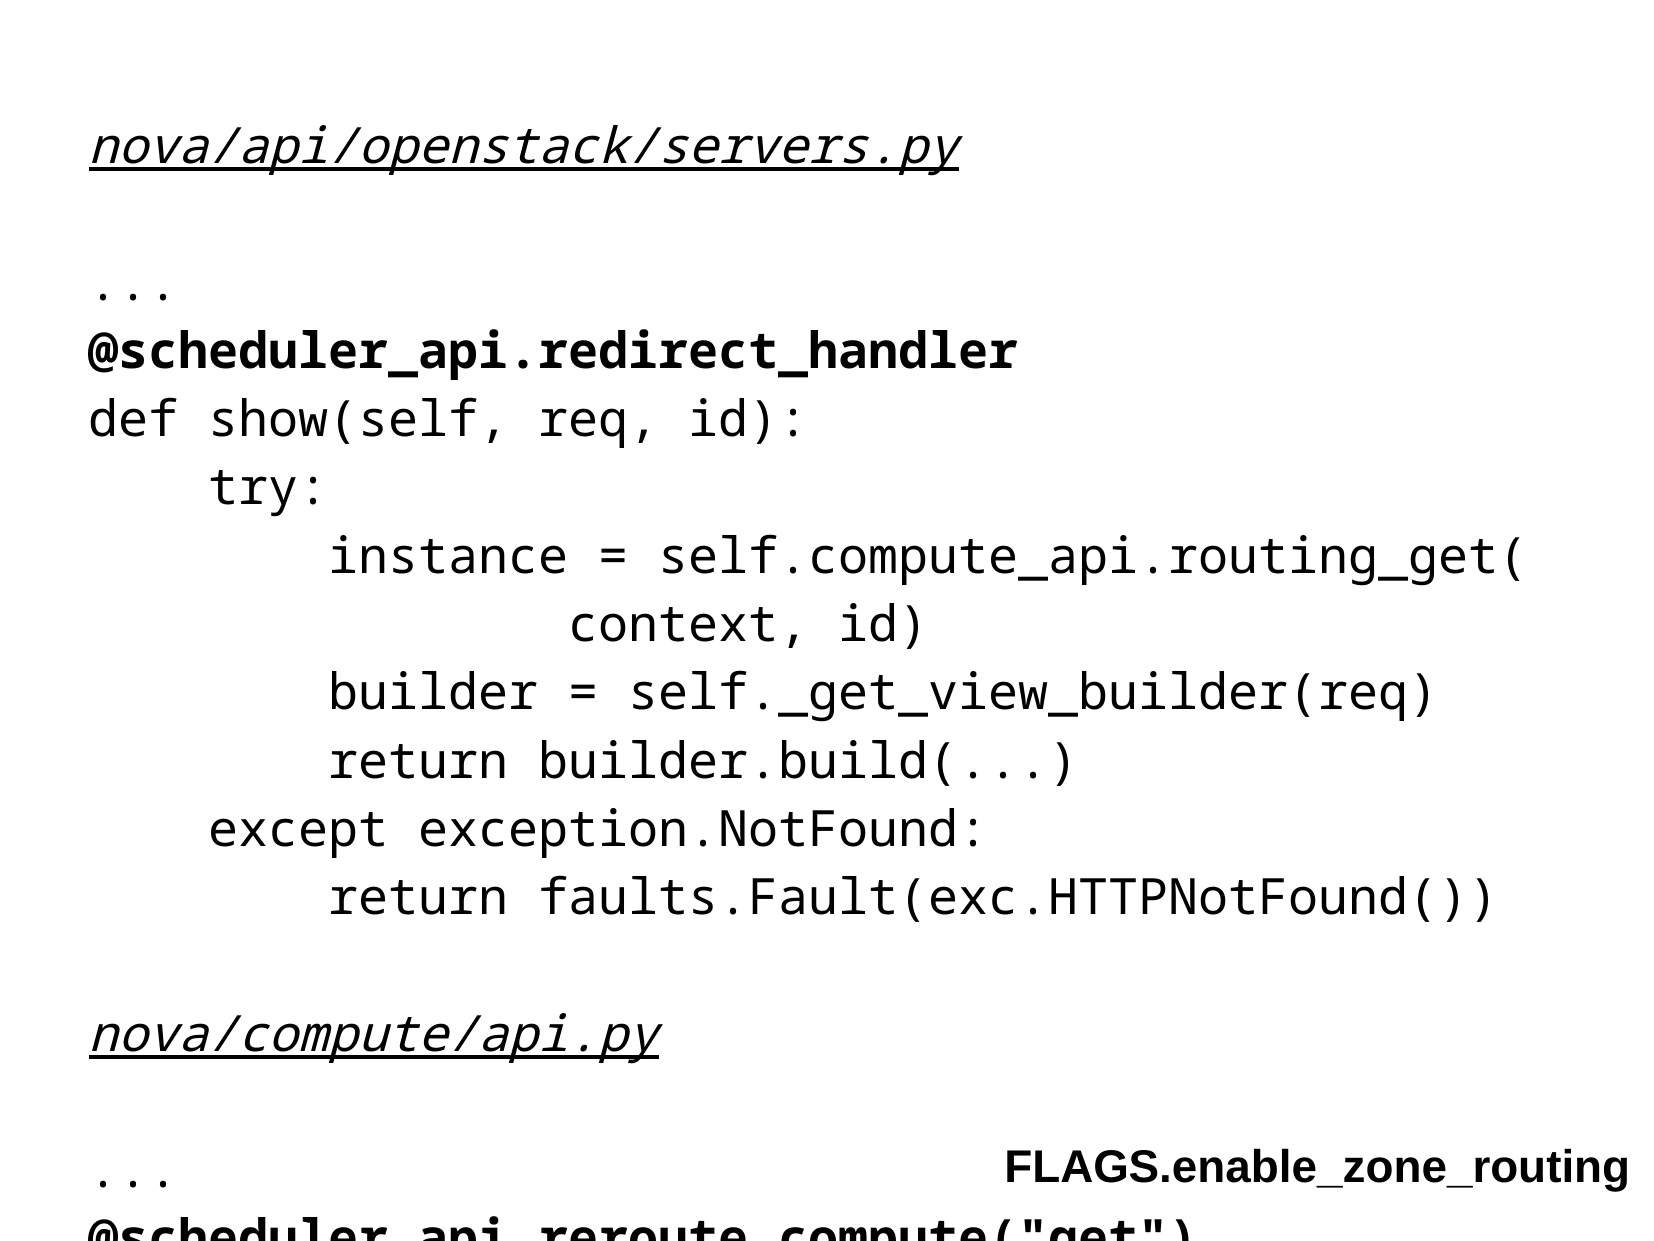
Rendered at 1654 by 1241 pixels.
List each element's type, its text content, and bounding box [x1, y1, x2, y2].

text_box nova/api/openstack/servers.py ... @scheduler_api.redirect_handler def show(self, req, id): try: instance = self.compute_api.routing_get( context, id) builder = self._get_view_builder(req) return builder.build(...) except exception.NotFound: return faults.Fault(exc.HTTPNotFound()) nova/compute/api.py ... @scheduler_api.reroute_compute("get") def routing_get(self, context, instance_id): return self.get(context, instance_id) [73, 102, 1580, 1201]
text_box FLAGS.enable_zone_routing [885, 1133, 1646, 1223]
